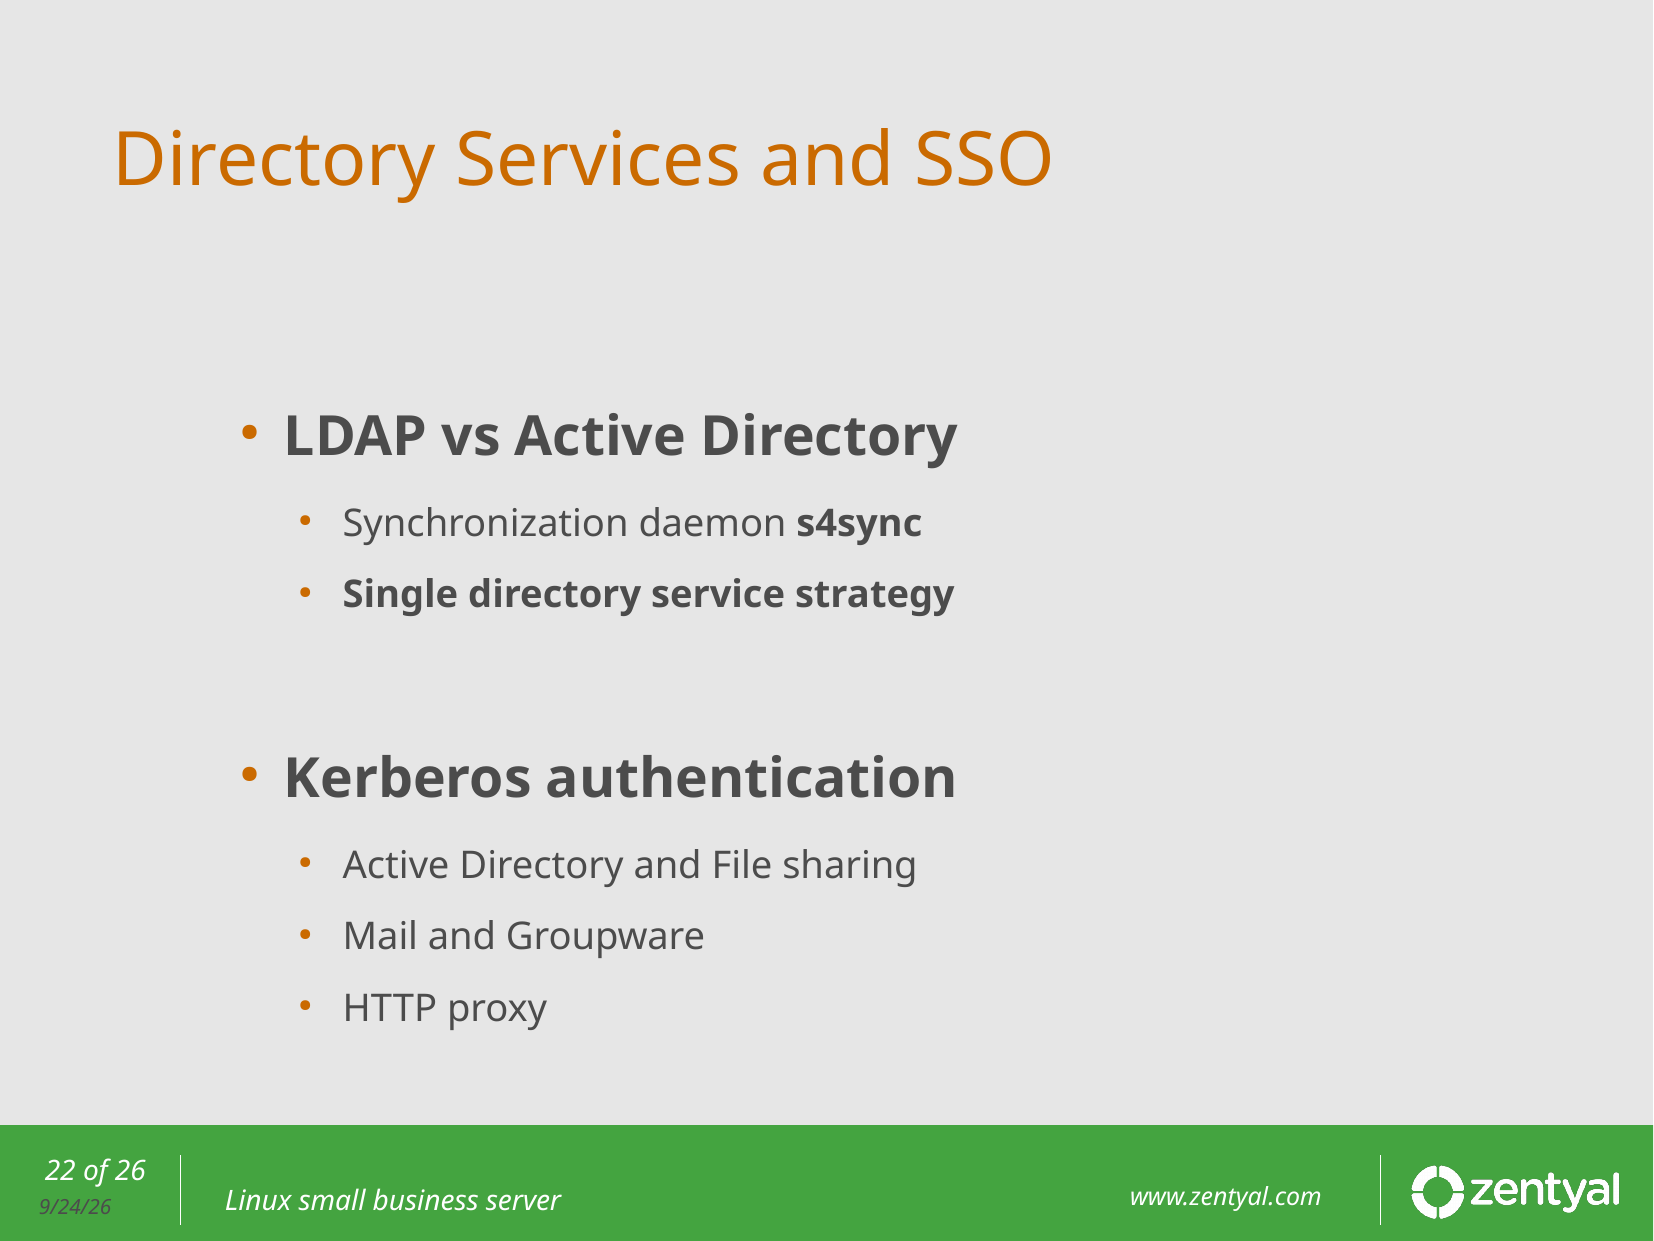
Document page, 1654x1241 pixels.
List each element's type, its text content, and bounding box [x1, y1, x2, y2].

title Directory Services and SSO [112, 105, 1523, 208]
picture [1394, 1151, 1636, 1232]
list LDAP vs Active Directory Synchronization daemon s4sync Single directory service strategy Kerberos authentication Active Directory and File sharing Mail and Groupware HTTP proxy [225, 319, 1486, 1040]
